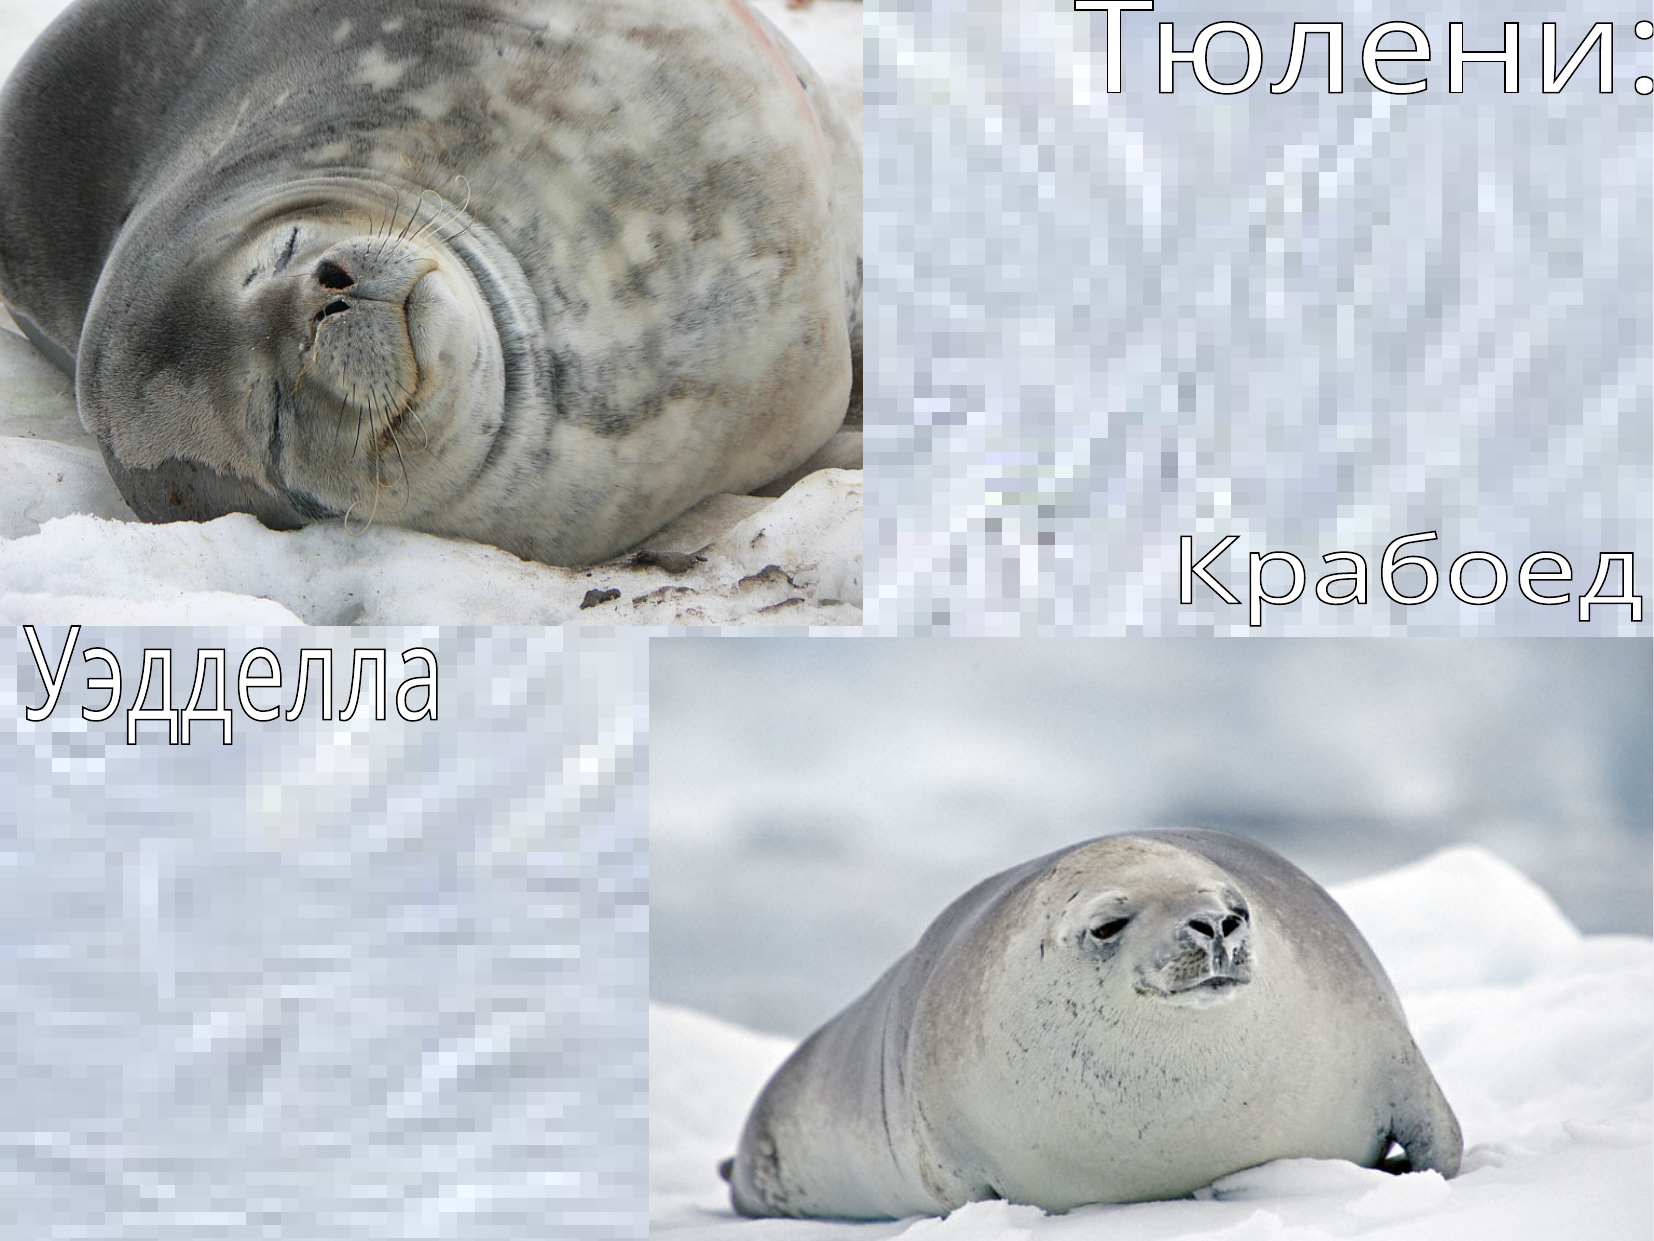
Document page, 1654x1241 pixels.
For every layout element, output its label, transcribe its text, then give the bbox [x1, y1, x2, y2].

text_box Крабоед [1450, 552, 1507, 605]
text_box Уэдделла [286, 649, 332, 721]
text_box Уэдделла [23, 625, 81, 721]
text_box Крабоед [1579, 552, 1642, 621]
text_box Тюлени: [1074, 0, 1154, 93]
text_box Крабоед [1181, 536, 1241, 604]
text_box Тюлени: [1362, 21, 1430, 94]
text_box Уэдделла [181, 649, 232, 745]
text_box Тюлени: [1635, 76, 1654, 95]
text_box Тюлени: [1635, 21, 1654, 39]
text_box Уэдделла [396, 648, 437, 721]
text_box Крабоед [1381, 531, 1438, 605]
picture [0, 0, 1654, 1241]
text_box Тюлени: [1543, 23, 1613, 93]
text_box Уэдделла [127, 649, 178, 745]
text_box Тюлени: [1159, 21, 1262, 94]
text_box Уэдделла [339, 649, 385, 721]
text_box Тюлени: [1449, 23, 1519, 93]
text_box Крабоед [1519, 552, 1572, 605]
text_box Уэдделла [82, 647, 121, 721]
text_box Уэдделла [238, 647, 281, 721]
text_box Крабоед [1316, 552, 1367, 605]
text_box Тюлени: [1270, 23, 1343, 94]
text_box Крабоед [1250, 552, 1305, 626]
